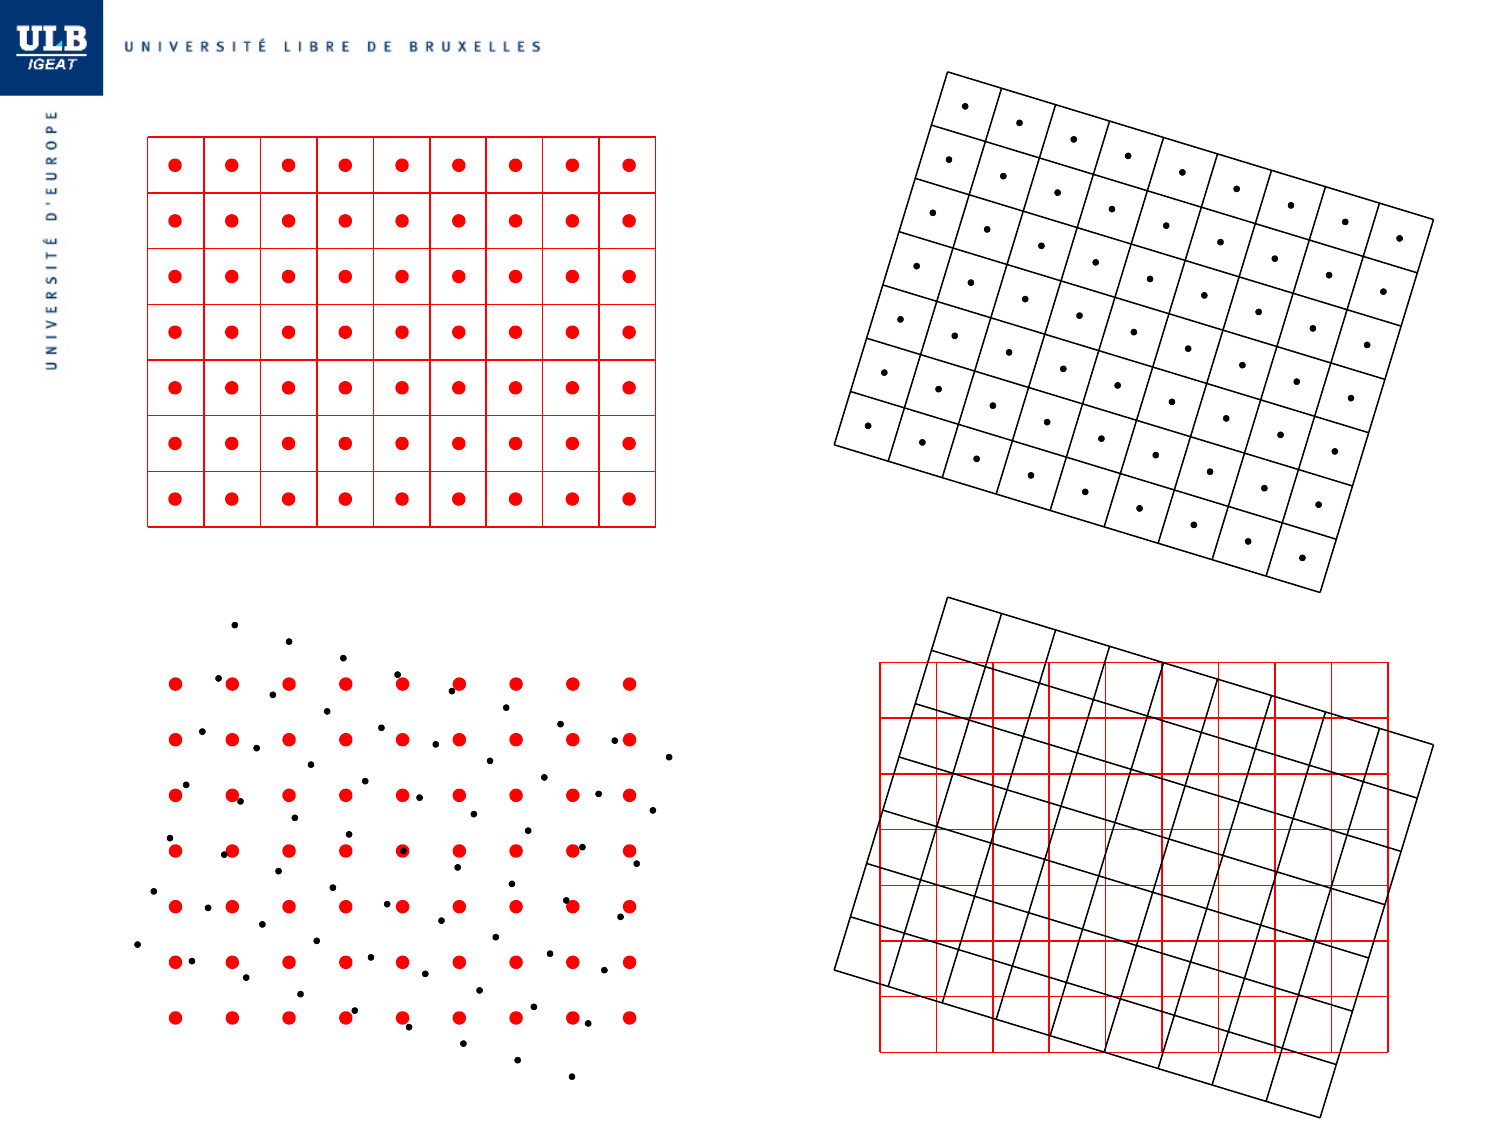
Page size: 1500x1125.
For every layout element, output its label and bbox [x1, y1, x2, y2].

text_box [1163, 222, 1170, 229]
text_box [510, 678, 522, 691]
text_box [510, 956, 522, 969]
text_box [283, 1012, 295, 1024]
text_box [1217, 239, 1224, 246]
text_box [150, 888, 157, 895]
text_box [1364, 341, 1371, 348]
text_box [1000, 173, 1007, 180]
text_box [623, 956, 636, 969]
text_box [396, 437, 408, 450]
text_box [509, 270, 522, 283]
text_box [453, 733, 466, 746]
text_box [510, 733, 522, 746]
text_box [1070, 136, 1077, 143]
text_box [453, 956, 466, 969]
text_box [510, 845, 522, 857]
text_box [623, 159, 636, 172]
text_box [339, 789, 352, 802]
text_box [226, 1012, 239, 1024]
text_box [1201, 292, 1208, 299]
text_box [453, 845, 466, 857]
text_box [396, 789, 409, 802]
text_box [623, 214, 636, 227]
text_box [525, 827, 532, 834]
text_box [339, 733, 352, 746]
text_box [487, 757, 493, 764]
text_box [396, 214, 408, 227]
text_box [282, 270, 295, 283]
text_box [1076, 312, 1083, 319]
text_box [510, 789, 522, 802]
text_box [623, 437, 636, 450]
text_box [503, 704, 510, 711]
text_box [454, 864, 461, 871]
text_box [1168, 398, 1175, 405]
text_box [509, 326, 522, 339]
text_box [221, 845, 239, 858]
text_box [460, 1040, 467, 1047]
text_box [313, 937, 320, 944]
text_box [566, 159, 579, 172]
text_box [585, 1020, 592, 1027]
text_box [453, 789, 466, 802]
text_box [396, 900, 409, 913]
text_box [275, 868, 282, 875]
text_box [1114, 382, 1121, 389]
text_box [509, 214, 522, 227]
text_box [205, 904, 212, 911]
text_box [226, 678, 239, 691]
text_box [169, 733, 182, 746]
text_box [913, 263, 920, 270]
text_box [225, 214, 238, 227]
text_box [1185, 345, 1192, 352]
text_box [406, 1024, 413, 1031]
text_box [1179, 169, 1186, 176]
text_box [470, 811, 477, 818]
text_box [509, 493, 522, 506]
text_box [396, 159, 408, 172]
text_box [394, 671, 409, 691]
text_box [169, 381, 181, 394]
text_box [339, 678, 352, 691]
text_box [339, 1012, 352, 1024]
text_box [282, 437, 295, 450]
text_box [453, 900, 466, 913]
text_box [231, 622, 238, 629]
text_box [601, 967, 608, 974]
text_box [396, 733, 409, 746]
text_box [1233, 185, 1240, 192]
text_box [666, 754, 673, 761]
text_box [351, 1007, 358, 1014]
text_box [269, 691, 276, 698]
text_box [623, 900, 636, 913]
text_box [339, 214, 352, 227]
text_box [566, 381, 579, 394]
text_box [169, 159, 181, 172]
text_box [339, 900, 352, 913]
text_box [1223, 415, 1230, 422]
text_box [396, 956, 409, 969]
text_box [259, 921, 266, 928]
text_box [283, 733, 295, 746]
text_box [935, 386, 942, 393]
text_box [1016, 119, 1023, 126]
text_box [225, 270, 238, 283]
text_box [1190, 521, 1197, 528]
text_box [919, 439, 926, 446]
text_box [476, 987, 483, 994]
text_box [188, 958, 195, 965]
text_box [1309, 325, 1316, 332]
text_box [623, 678, 636, 691]
text_box [1342, 218, 1349, 225]
text_box [623, 270, 636, 283]
text_box [566, 493, 579, 506]
text_box [225, 159, 238, 172]
text_box [989, 402, 996, 409]
text_box [396, 1012, 409, 1024]
text_box [1245, 538, 1252, 545]
text_box [557, 721, 564, 728]
text_box [416, 794, 423, 801]
text_box [946, 156, 952, 163]
text_box [1348, 395, 1354, 402]
text_box [509, 159, 522, 172]
text_box [566, 270, 579, 283]
text_box [1396, 235, 1403, 242]
text_box [215, 675, 222, 682]
text_box [282, 381, 295, 394]
text_box [881, 369, 888, 376]
text_box [1092, 259, 1099, 266]
text_box [225, 493, 238, 506]
text_box [283, 956, 295, 969]
text_box [1277, 431, 1284, 438]
text_box [452, 493, 465, 506]
text_box [339, 159, 352, 172]
text_box [339, 326, 352, 339]
text_box [566, 326, 579, 339]
text_box [967, 279, 974, 286]
text_box [649, 807, 656, 814]
text_box [1038, 242, 1045, 249]
text_box [623, 493, 636, 506]
text_box [134, 941, 141, 948]
text_box [1147, 275, 1153, 282]
text_box [508, 880, 515, 887]
text_box [226, 956, 239, 969]
text_box [340, 655, 347, 662]
text_box [1261, 485, 1268, 492]
text_box [291, 814, 298, 821]
text_box [1006, 349, 1013, 356]
text_box [492, 934, 499, 941]
text_box [308, 761, 314, 768]
text_box [329, 884, 336, 891]
text_box [199, 728, 206, 735]
text_box [1239, 362, 1246, 369]
text_box [1108, 206, 1115, 213]
text_box [396, 493, 408, 506]
text_box [1293, 378, 1300, 385]
text_box [509, 381, 522, 394]
text_box [566, 733, 579, 746]
text_box [253, 745, 260, 752]
text_box [396, 845, 409, 857]
text_box [1299, 554, 1306, 561]
text_box [984, 226, 991, 233]
text_box [169, 437, 181, 450]
text_box [510, 900, 522, 913]
text_box [396, 326, 408, 339]
text_box [530, 1003, 537, 1010]
text_box [339, 493, 352, 506]
text_box [623, 733, 636, 746]
text_box [169, 956, 182, 969]
text_box [1271, 255, 1278, 262]
text_box [225, 381, 238, 394]
text_box [623, 1012, 636, 1024]
text_box [623, 789, 636, 802]
text_box [452, 437, 465, 450]
text_box [566, 214, 579, 227]
text_box [283, 900, 295, 913]
text_box [282, 159, 295, 172]
text_box [169, 214, 181, 227]
text_box [1326, 272, 1333, 279]
text_box [509, 437, 522, 450]
text_box [169, 845, 182, 857]
text_box [283, 845, 295, 857]
text_box [452, 270, 465, 283]
text_box [378, 724, 385, 731]
text_box [368, 954, 374, 961]
text_box [286, 638, 293, 645]
text_box [169, 678, 182, 691]
text_box [448, 678, 466, 695]
text_box [1098, 435, 1105, 442]
text_box [438, 917, 445, 924]
text_box [1125, 152, 1132, 159]
text_box [282, 326, 295, 339]
text_box [1060, 365, 1067, 372]
text_box [452, 381, 465, 394]
text_box [569, 1073, 575, 1080]
text_box [929, 209, 936, 216]
text_box [396, 270, 408, 283]
text_box [1044, 419, 1051, 426]
text_box [283, 789, 295, 802]
text_box [452, 326, 465, 339]
text_box [617, 913, 624, 920]
text_box [226, 789, 244, 805]
text_box [1331, 448, 1338, 455]
text_box [1130, 329, 1137, 336]
text_box [169, 789, 182, 802]
text_box [595, 790, 602, 797]
text_box [897, 316, 904, 323]
text_box [396, 381, 408, 394]
text_box [167, 835, 173, 842]
text_box [623, 845, 636, 857]
picture [0, 0, 1500, 1125]
text_box [422, 970, 429, 977]
text_box [1207, 468, 1213, 475]
text_box [339, 437, 352, 450]
text_box [225, 326, 238, 339]
text_box [1136, 505, 1143, 512]
text_box [623, 381, 636, 394]
text_box [951, 332, 958, 339]
text_box [541, 774, 548, 781]
text_box [169, 900, 182, 913]
text_box [339, 845, 352, 857]
text_box [962, 103, 969, 110]
text_box [432, 741, 439, 748]
text_box [362, 778, 369, 785]
text_box [226, 900, 239, 913]
text_box [1288, 202, 1294, 209]
text_box [1028, 472, 1034, 479]
text_box [1054, 189, 1061, 196]
text_box [339, 381, 352, 394]
text_box [566, 789, 579, 802]
text_box [1315, 501, 1322, 508]
text_box [566, 844, 586, 857]
text_box [339, 956, 352, 969]
text_box [226, 733, 239, 746]
text_box [547, 950, 553, 957]
text_box [452, 214, 465, 227]
text_box [384, 901, 391, 908]
text_box [282, 214, 295, 227]
text_box [283, 678, 295, 691]
text_box [510, 1012, 522, 1024]
text_box [865, 422, 872, 429]
text_box [243, 974, 250, 981]
text_box [1152, 452, 1159, 459]
text_box [169, 493, 181, 506]
text_box [633, 860, 640, 867]
text_box [1380, 288, 1387, 295]
text_box [623, 326, 636, 339]
text_box [1255, 308, 1262, 315]
text_box [1022, 296, 1029, 303]
text_box [346, 831, 353, 838]
text_box [169, 326, 181, 339]
text_box [169, 1012, 182, 1024]
text_box [225, 437, 238, 450]
text_box [566, 956, 579, 969]
text_box [973, 455, 980, 462]
text_box [566, 437, 579, 450]
text_box [453, 1012, 466, 1024]
text_box [324, 708, 331, 715]
text_box [1082, 488, 1089, 495]
text_box [514, 1057, 521, 1064]
text_box [169, 270, 181, 283]
text_box [566, 678, 579, 691]
text_box [183, 781, 190, 788]
text_box [566, 1012, 579, 1024]
text_box [611, 737, 618, 744]
text_box [282, 493, 295, 506]
text_box [452, 159, 465, 172]
text_box [339, 270, 352, 283]
text_box [297, 991, 304, 998]
text_box [563, 897, 579, 913]
